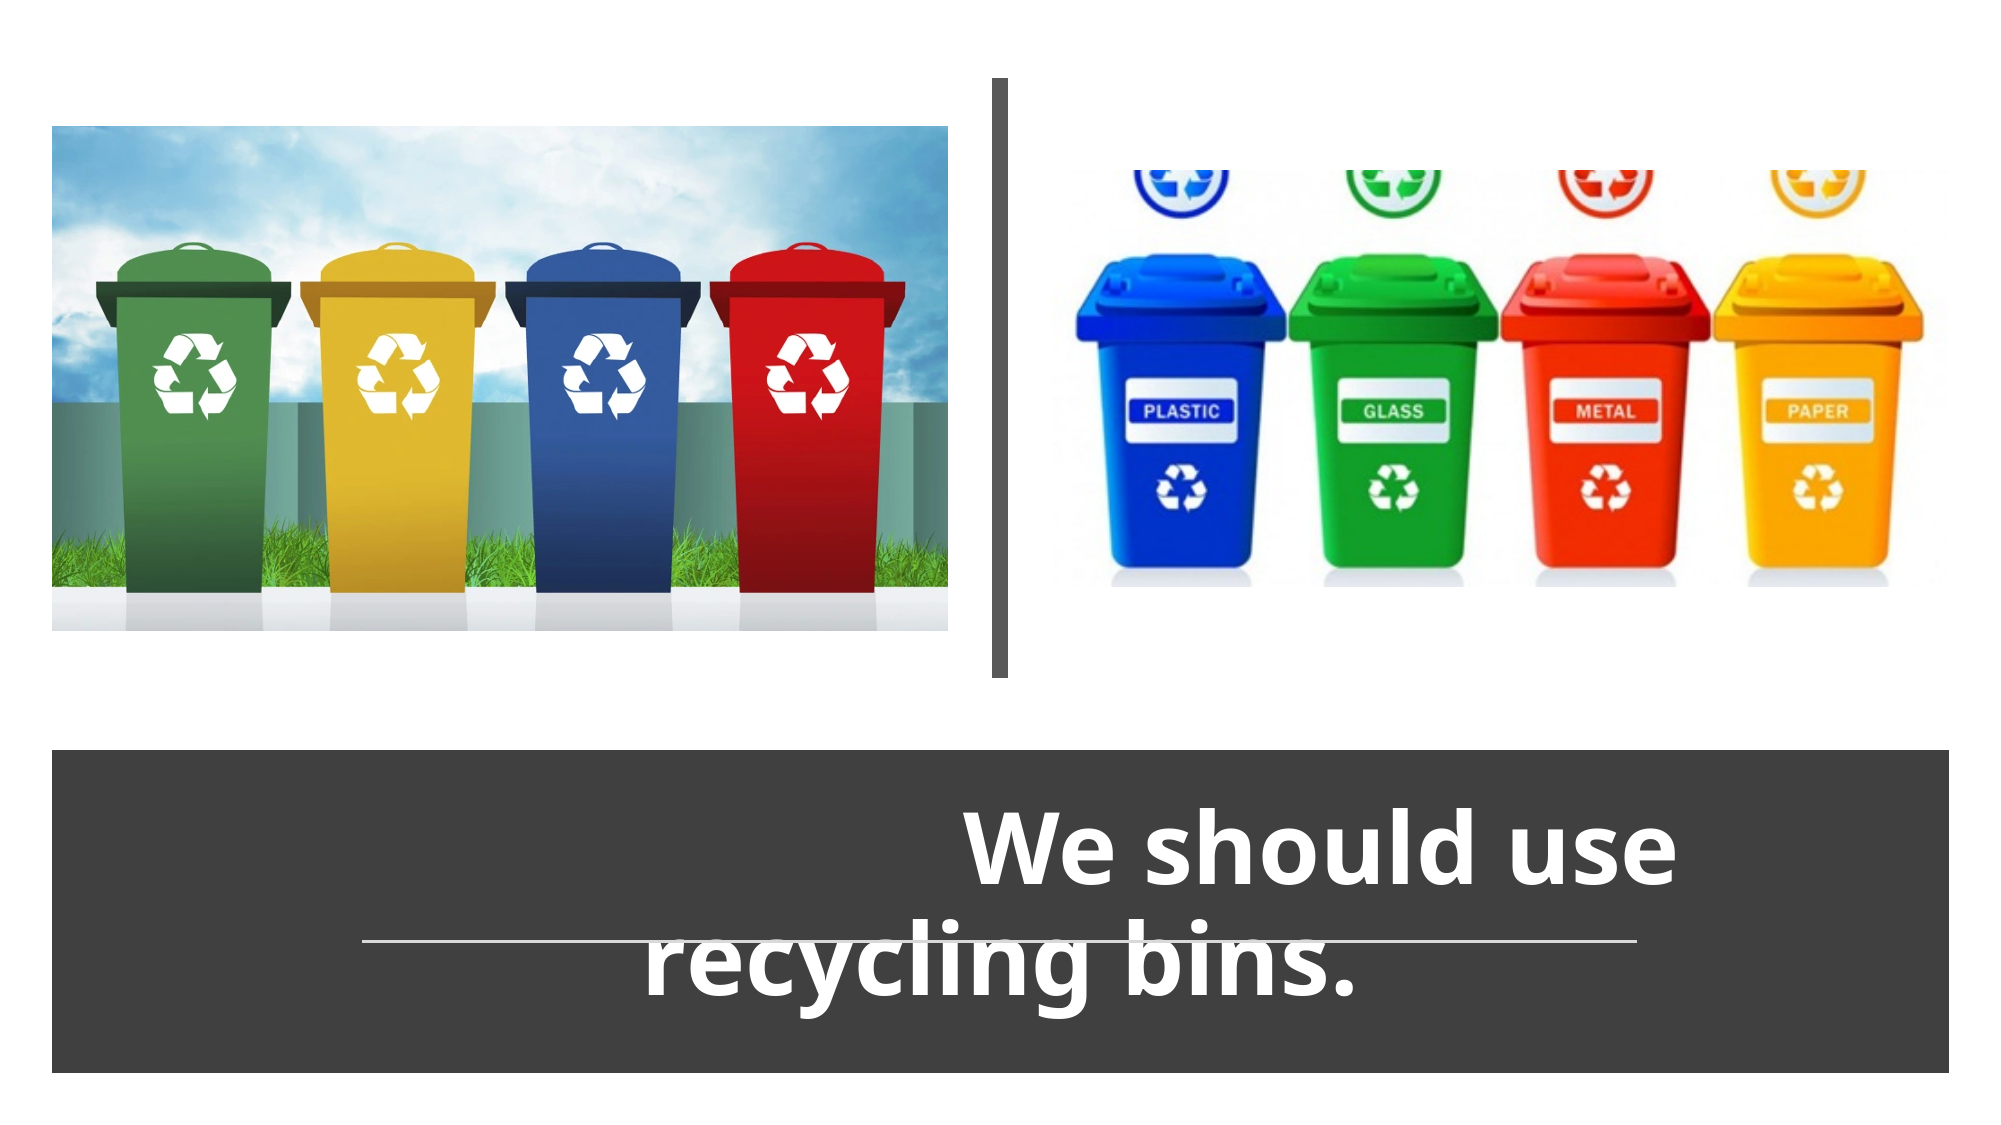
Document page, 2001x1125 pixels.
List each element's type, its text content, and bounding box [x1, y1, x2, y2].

picture [52, 126, 948, 631]
text_box [62, 760, 1938, 1063]
title We should use recycling bins. [86, 780, 1914, 933]
picture [1052, 170, 1948, 587]
